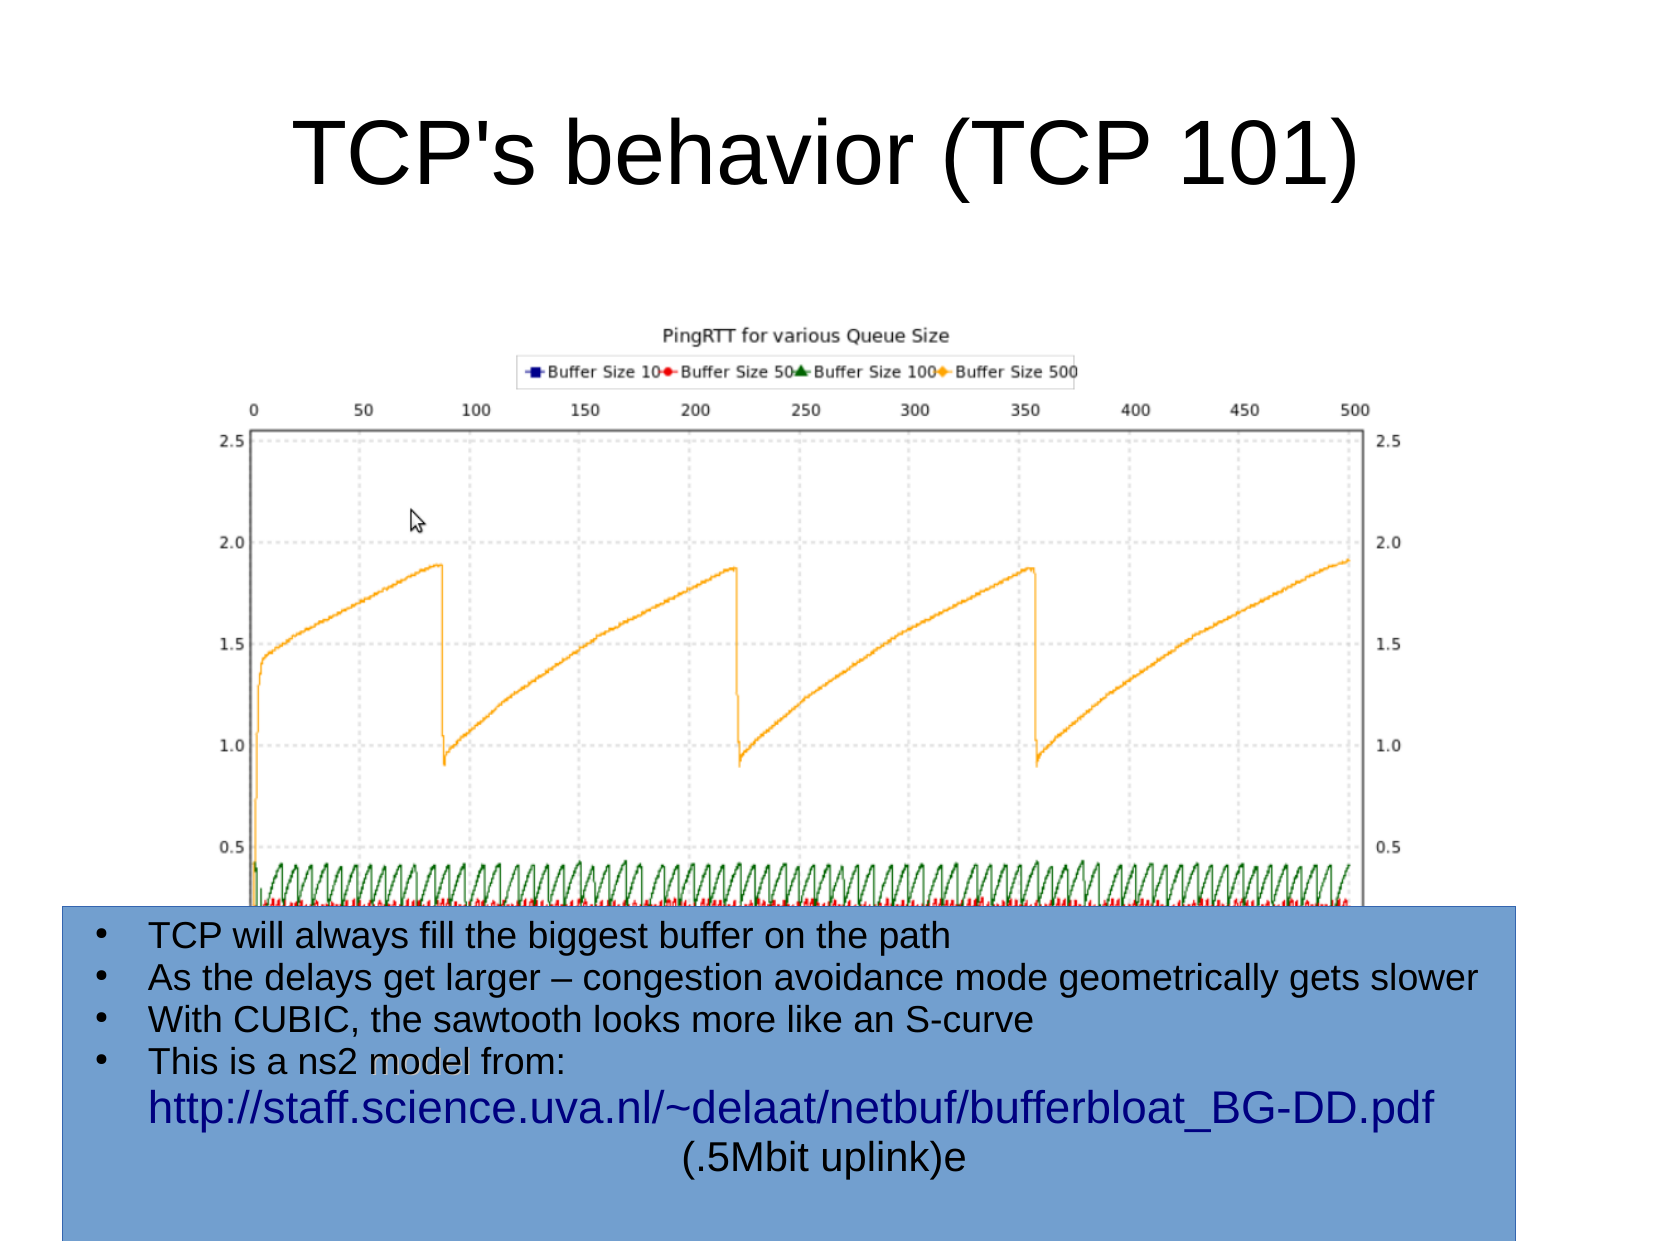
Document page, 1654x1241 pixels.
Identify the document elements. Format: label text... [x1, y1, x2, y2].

text_box TCP will always fill the biggest buffer on the path As the delays get larger – congestion avoidance mode geometrically gets slower With CUBIC, the sawtooth looks more like an S-curve This is a ns2 model from: http://staff.science.uva.nl/~delaat/netbuf/bufferbloat_BG-DD.pdf (.5Mbit uplink)e [62, 906, 1516, 1241]
picture [205, 290, 1415, 906]
title TCP's behavior (TCP 101) [82, 49, 1571, 257]
